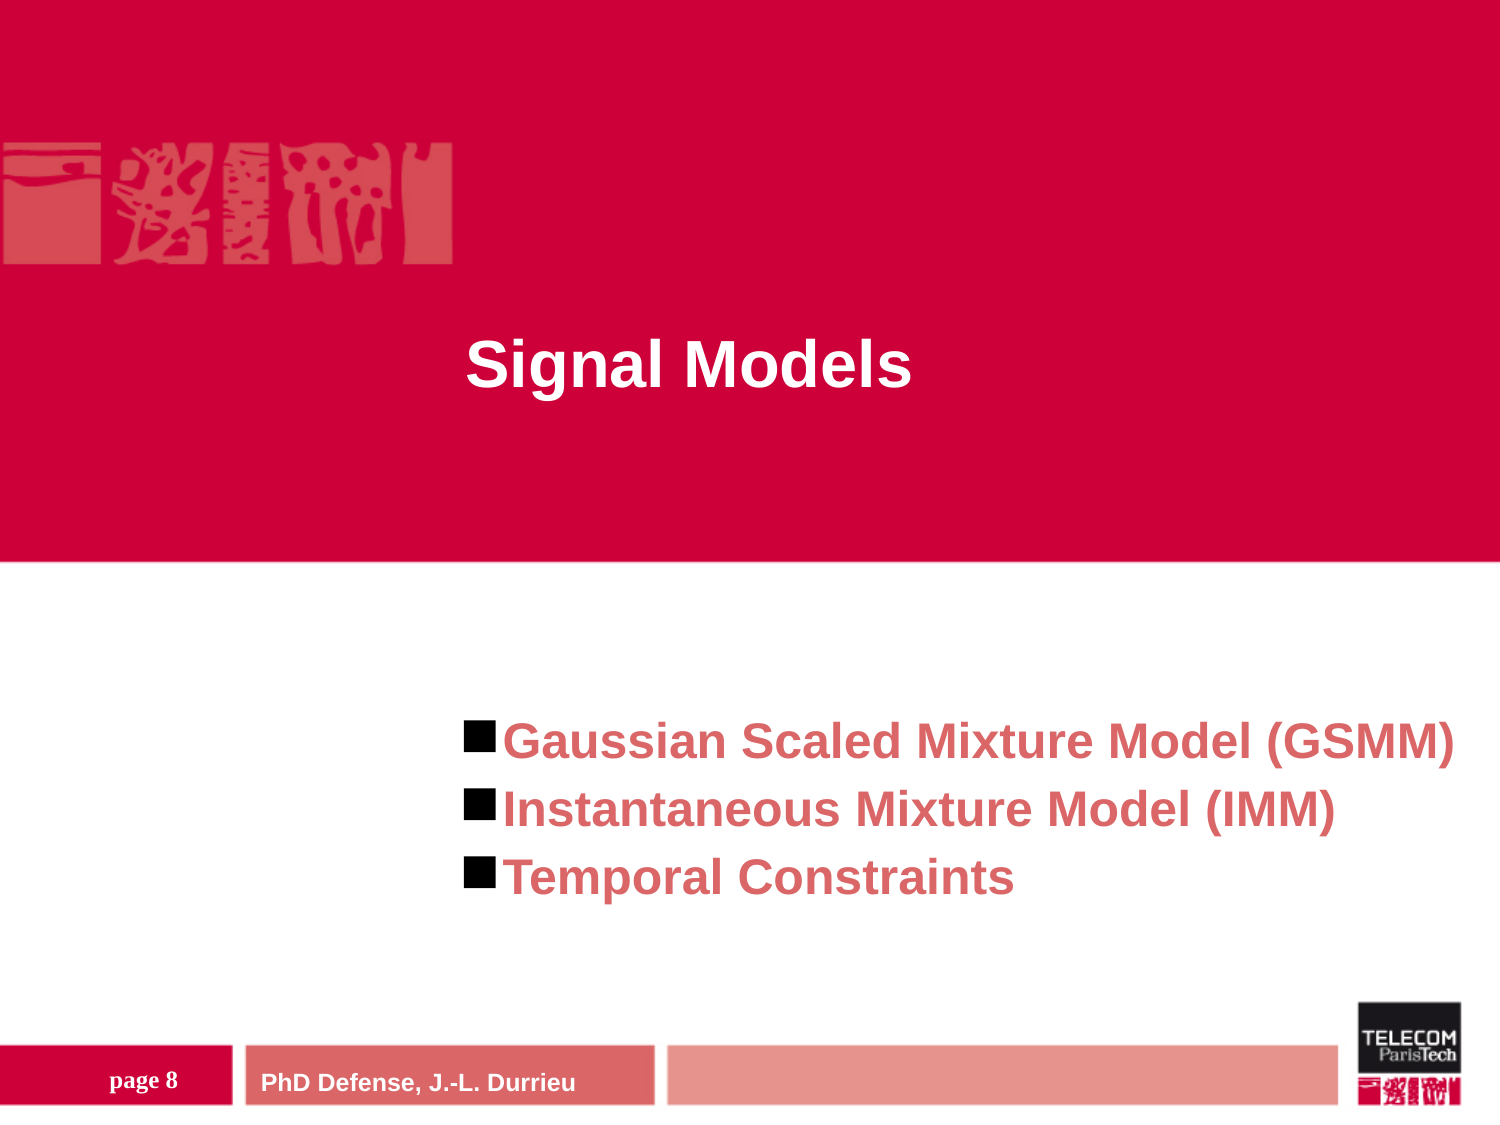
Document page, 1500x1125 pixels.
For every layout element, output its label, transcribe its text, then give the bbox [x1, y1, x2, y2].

subtitle Gaussian Scaled Mixture Model (GSMM) Instantaneous Mixture Model (IMM) Temporal Constraints [465, 594, 1459, 1025]
picture [0, 0, 1500, 1125]
title Signal Models [465, 202, 1459, 526]
